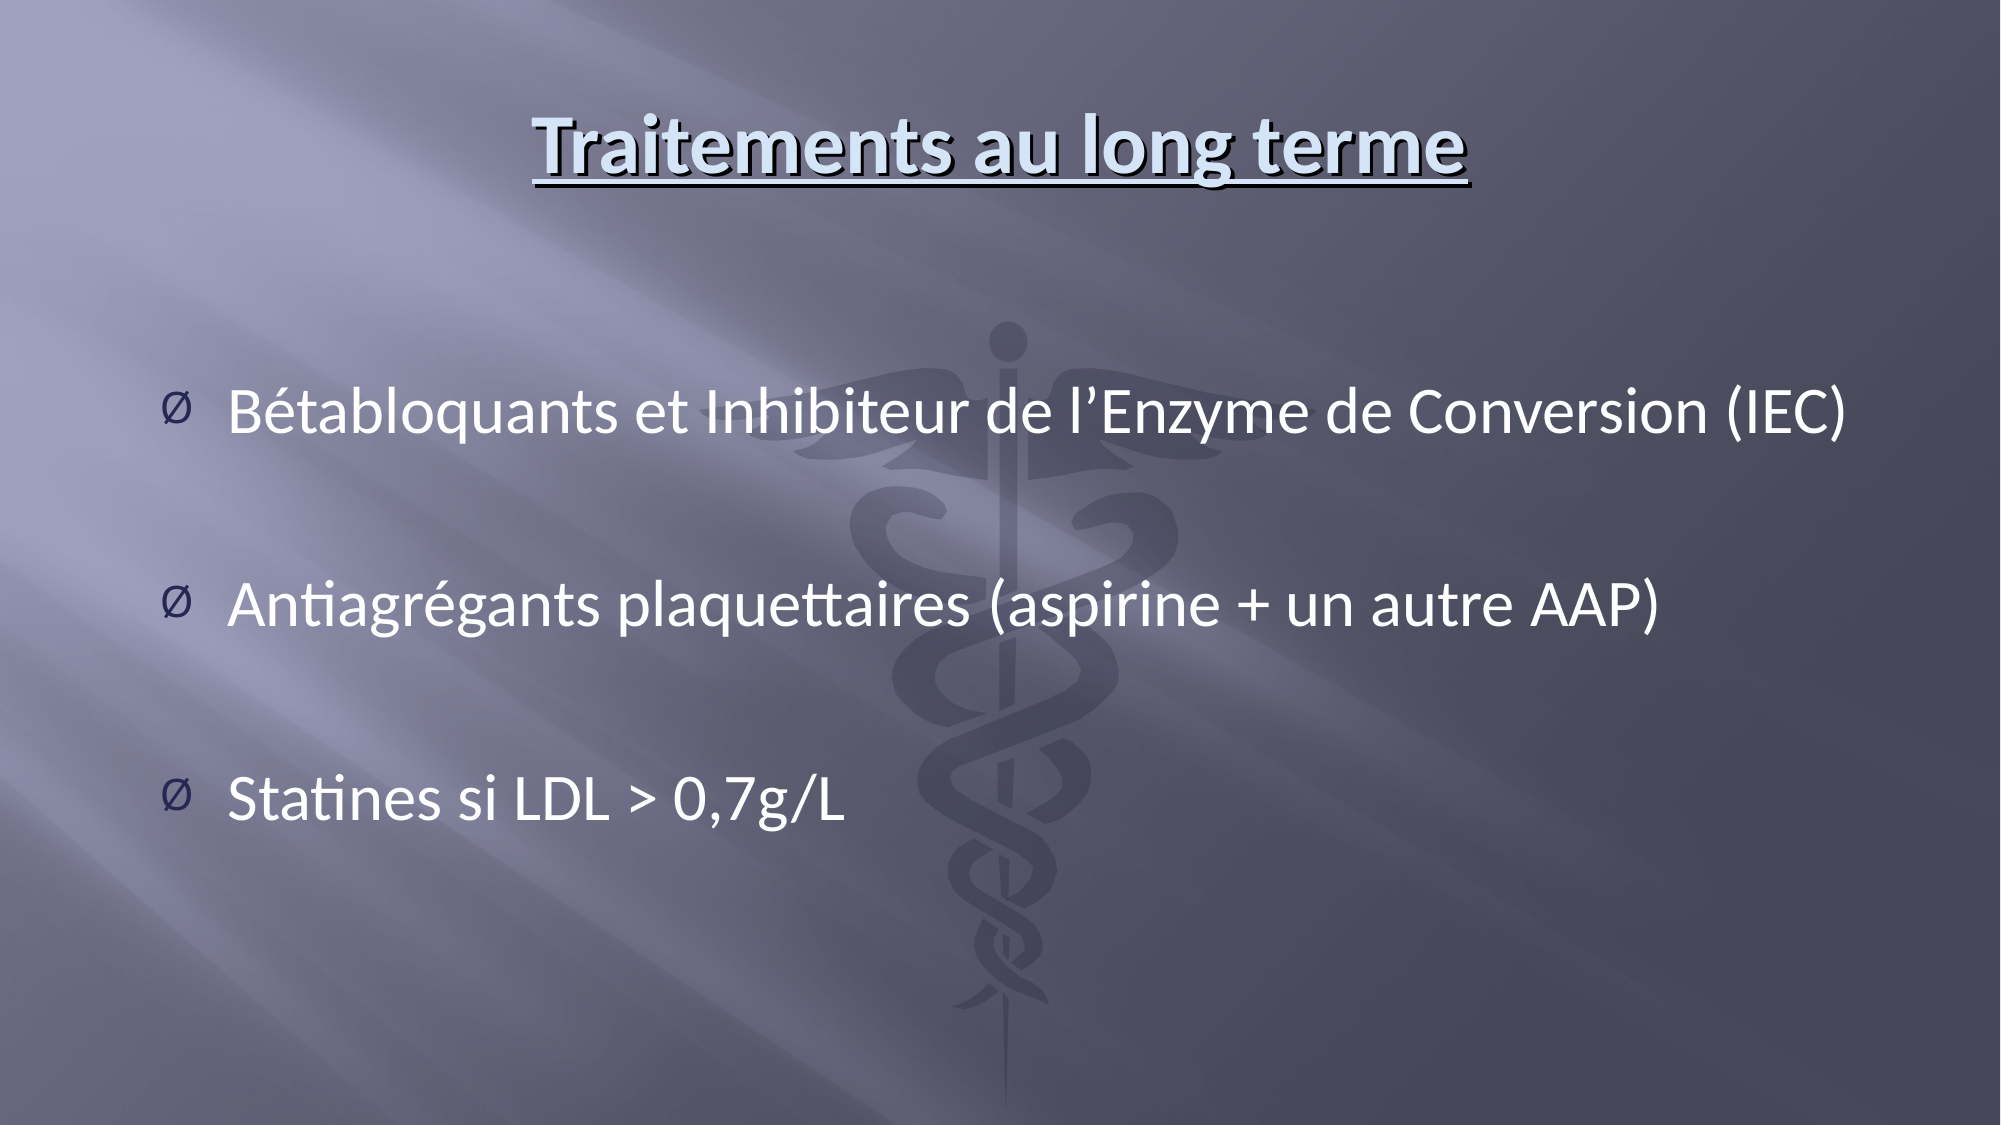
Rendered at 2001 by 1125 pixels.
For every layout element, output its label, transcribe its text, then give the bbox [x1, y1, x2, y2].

title Traitements au long terme [99, 45, 1900, 233]
list Bétabloquants et Inhibiteur de l’Enzyme de Conversion (IEC) Antiagrégants plaquettaires (aspirine + un autre AAP) Statines si LDL > 0,7g/L [99, 262, 1900, 1036]
